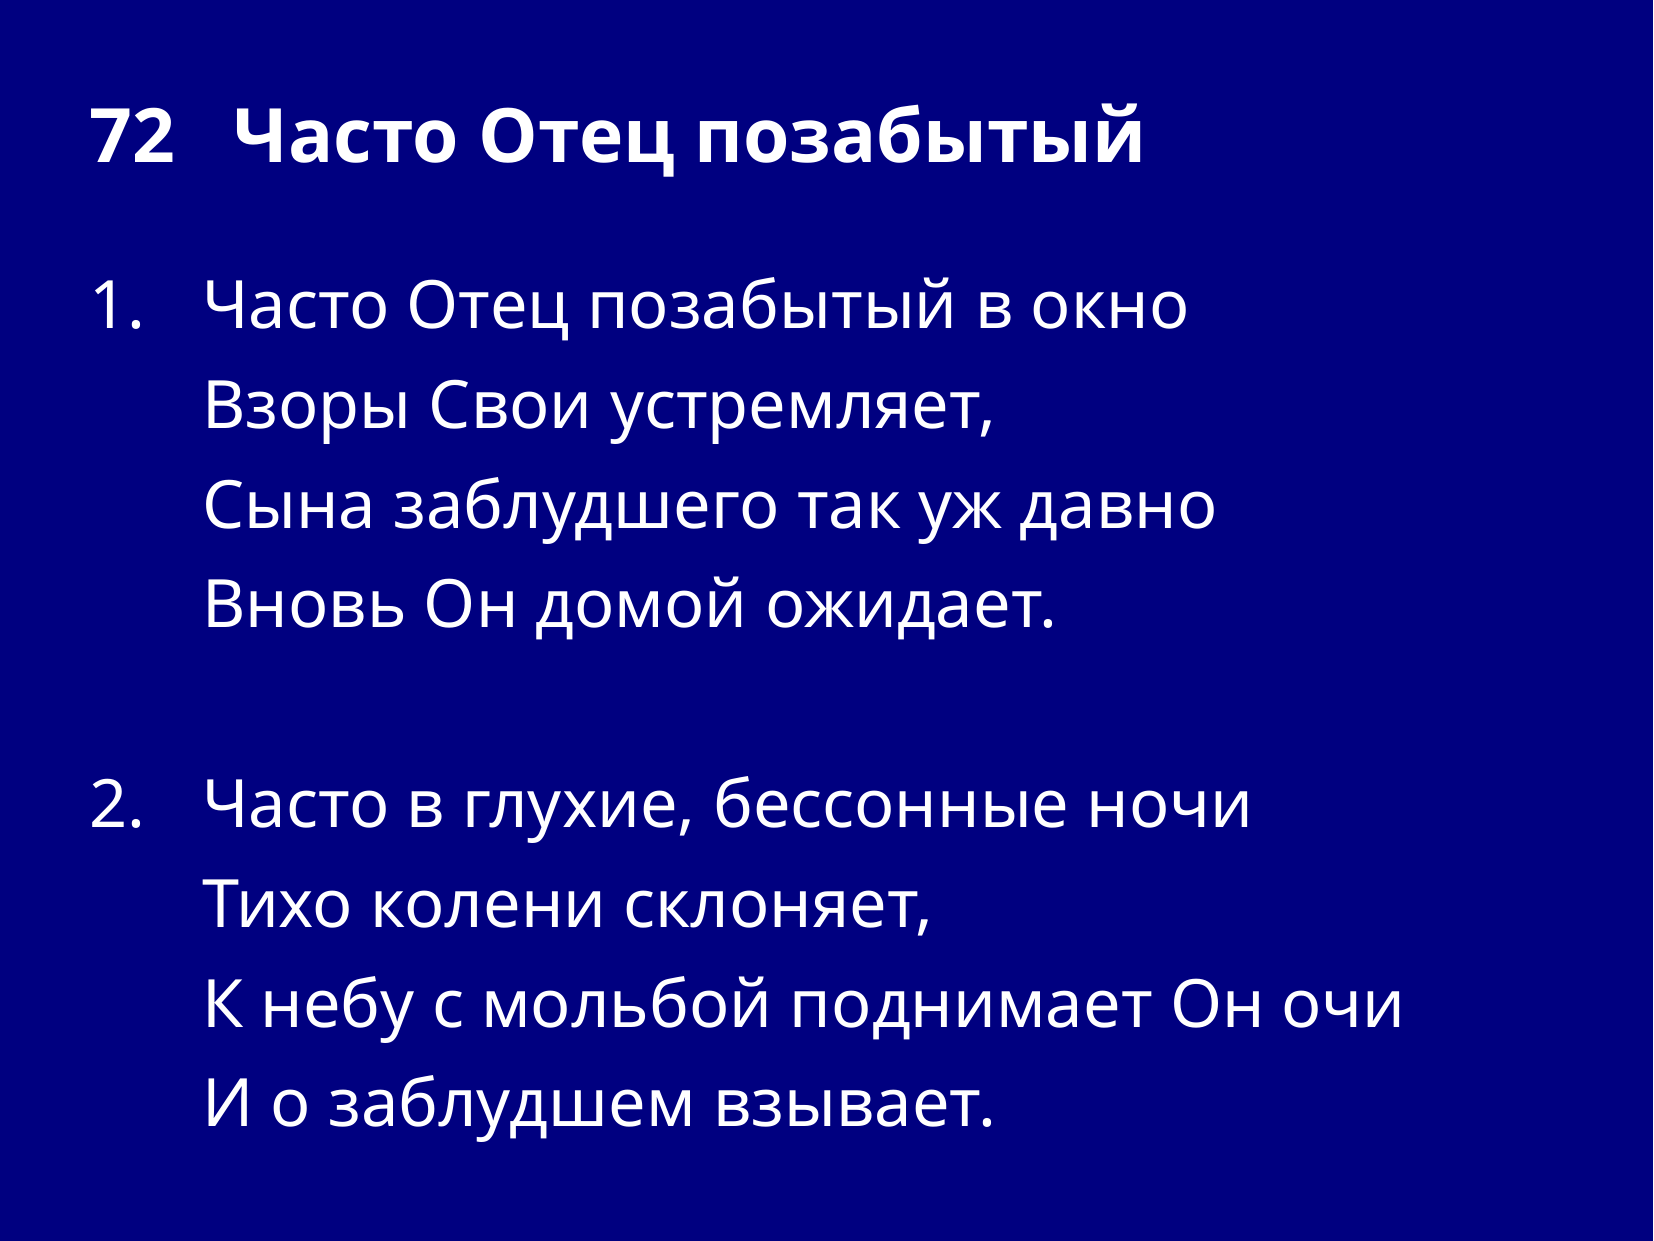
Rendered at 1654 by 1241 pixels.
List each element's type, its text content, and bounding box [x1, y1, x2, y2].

text_box 72 Часто Отец позабытый [75, 75, 1576, 188]
text_box 1. Часто Отец позабытый в окно Взоры Свои устремляет, Сына заблудшего так уж давно Вновь Он домой ожидает. 2. Часто в глухие, бессонные ночи Тихо колени склоняет, К небу с мольбой поднимает Он очи И о заблудшем взывает. [75, 188, 1576, 1163]
